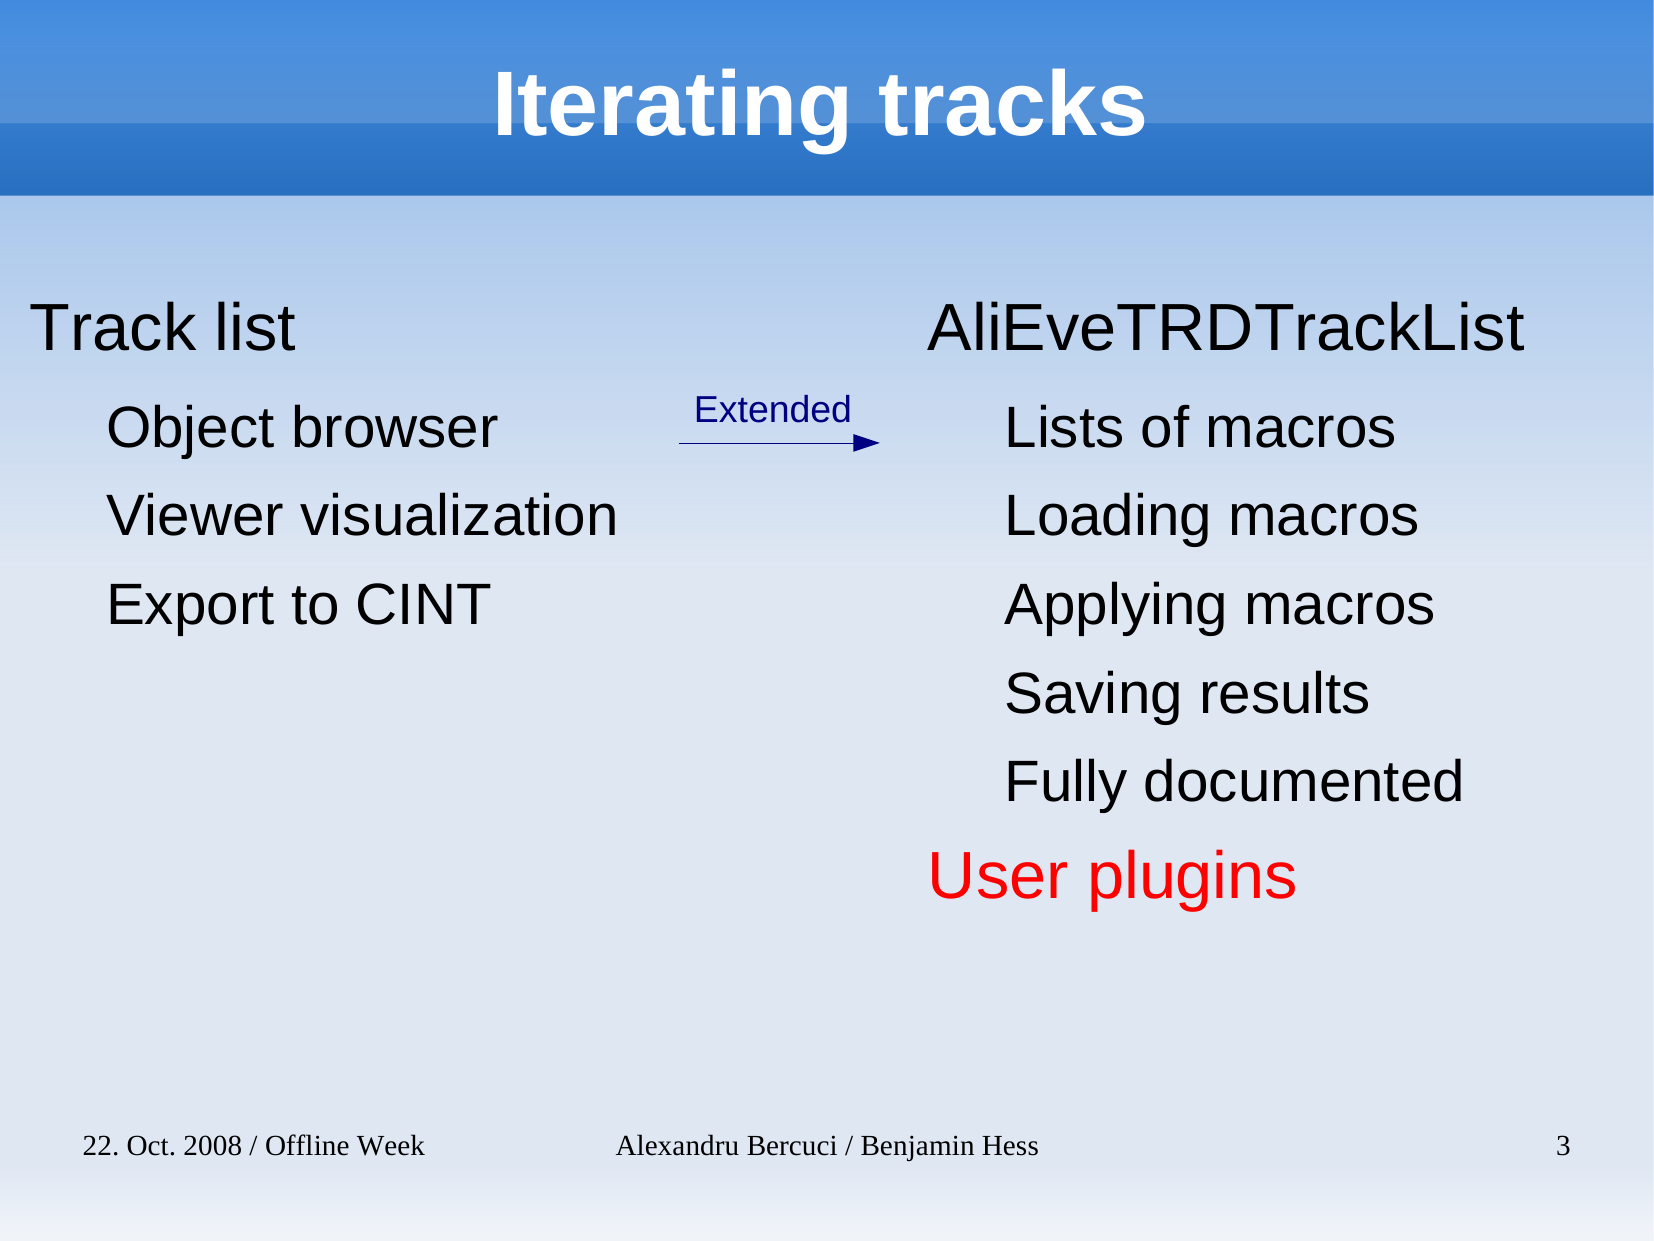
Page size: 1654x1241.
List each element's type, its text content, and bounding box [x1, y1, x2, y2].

title Iterating tracks [76, 0, 1565, 208]
list AliEveTRDTrackList Lists of macros Loading macros Applying macros Saving results Fully documented User plugins [910, 290, 1637, 1109]
list Track list Object browser Viewer visualization Export to CINT [11, 290, 738, 1109]
picture [0, 0, 1654, 1241]
text_box Extended [679, 381, 886, 443]
